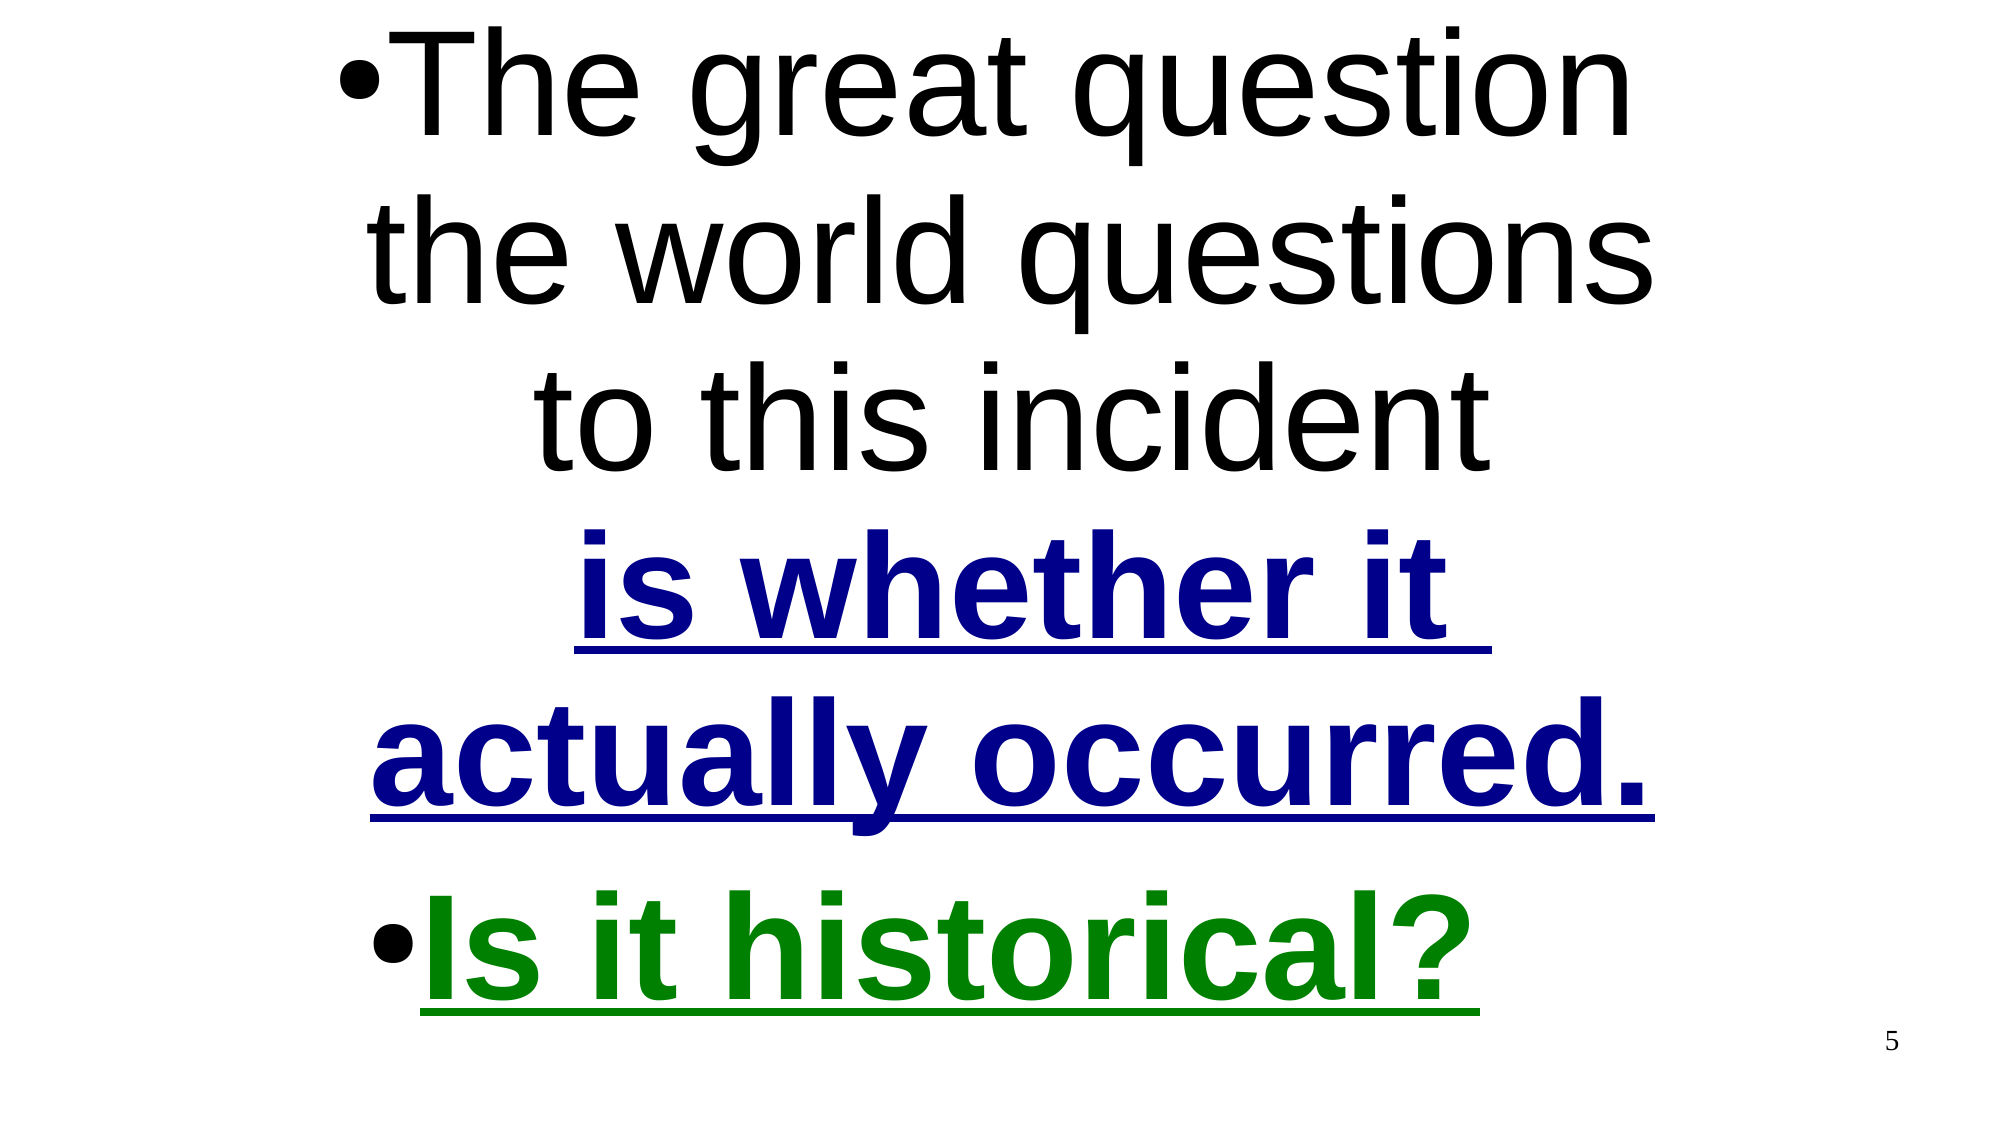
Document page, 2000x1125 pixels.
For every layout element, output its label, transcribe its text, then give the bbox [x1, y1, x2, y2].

list The great question the world questions to this incident is whether it actually occurred. Is it historical? [0, 0, 1996, 1123]
